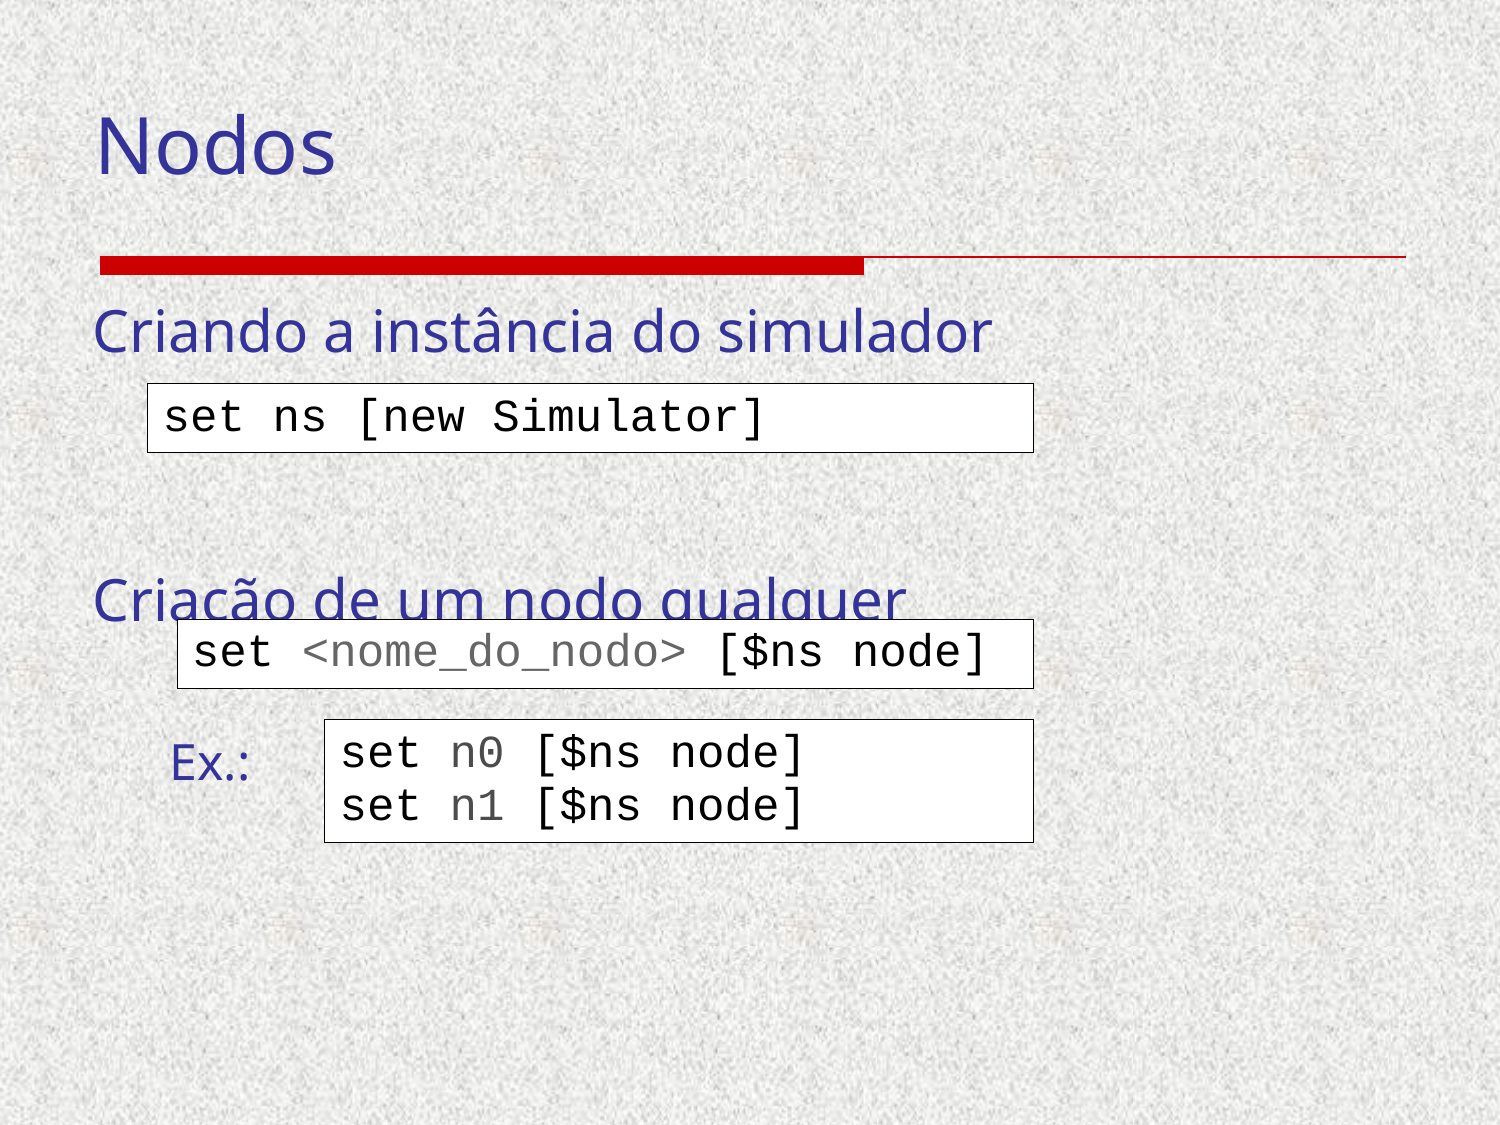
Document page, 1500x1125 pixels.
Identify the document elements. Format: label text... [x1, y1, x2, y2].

text_box set ns [new Simulator] [147, 383, 1034, 448]
picture [0, 0, 1500, 1125]
text_box set n0 [$ns node] set n1 [$ns node] [324, 719, 1034, 835]
list Criando a instância do simulador Criação de um nodo qualquer Ex.: [92, 287, 1405, 994]
title Nodos [94, 35, 1406, 249]
text_box set <nome_do_nodo> [$ns node] [177, 619, 1034, 684]
